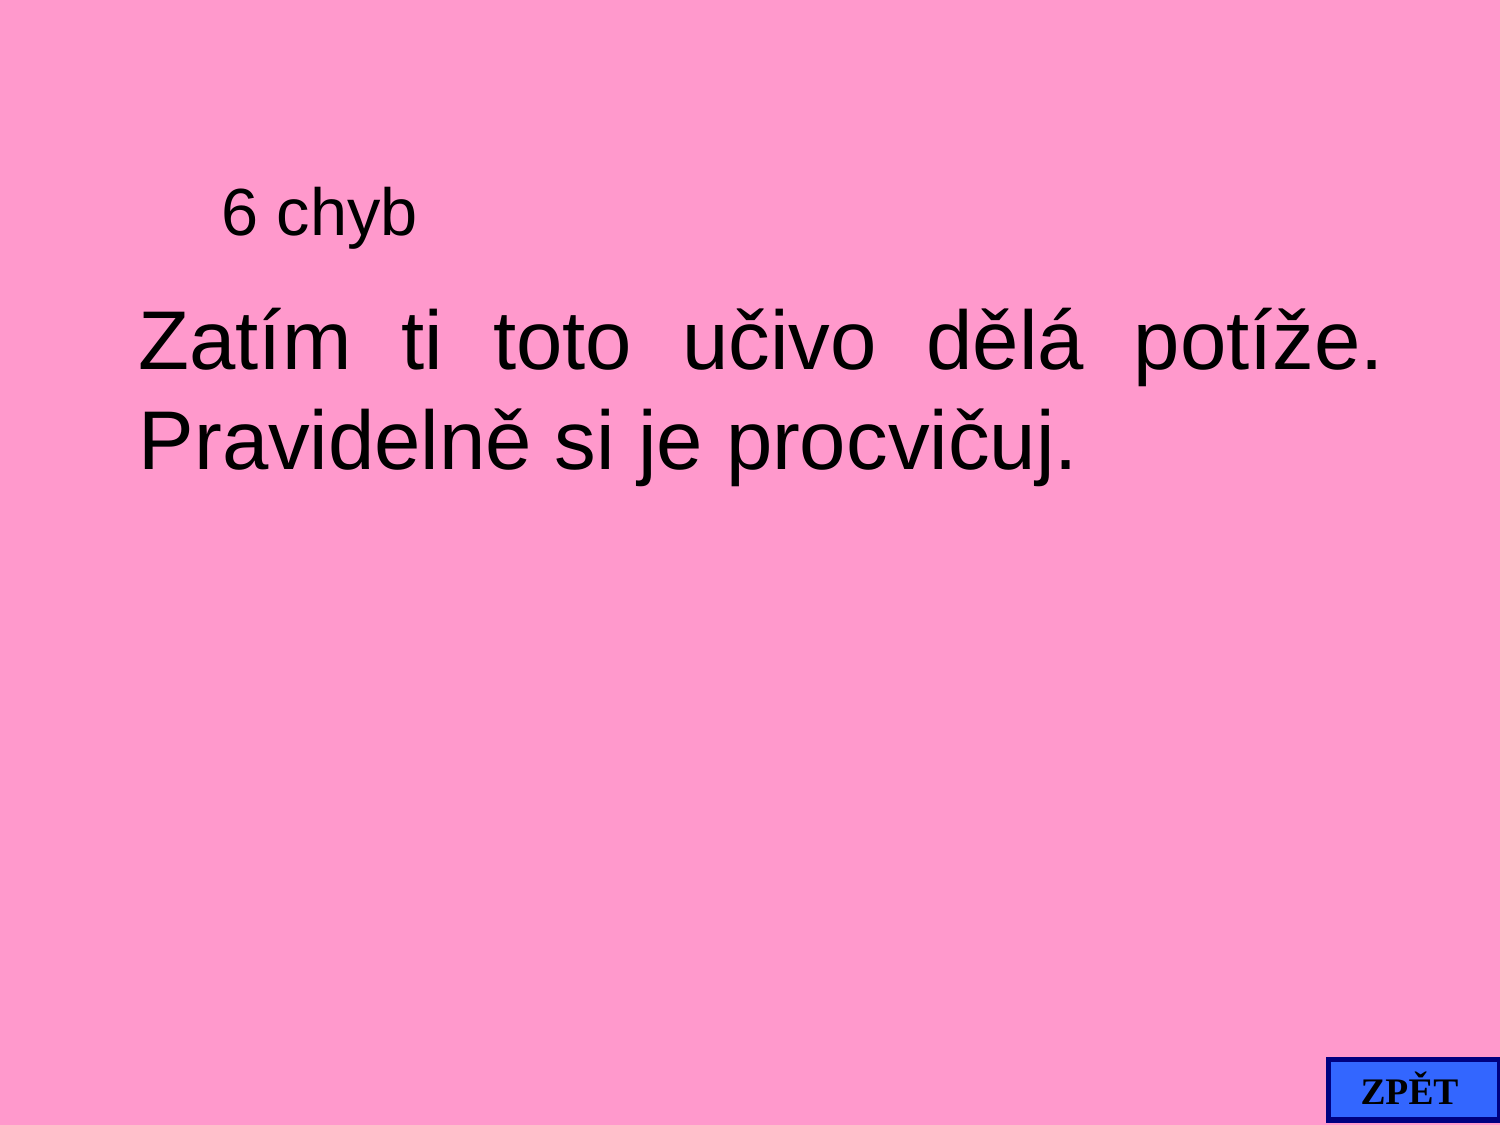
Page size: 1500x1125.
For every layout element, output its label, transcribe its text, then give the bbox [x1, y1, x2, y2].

text_box Zatím ti toto učivo dělá potíže. Pravidelně si je procvičuj. [123, 278, 1400, 495]
text_box ZPĚT [1328, 1059, 1500, 1121]
text_box 6 chyb [206, 160, 1317, 257]
